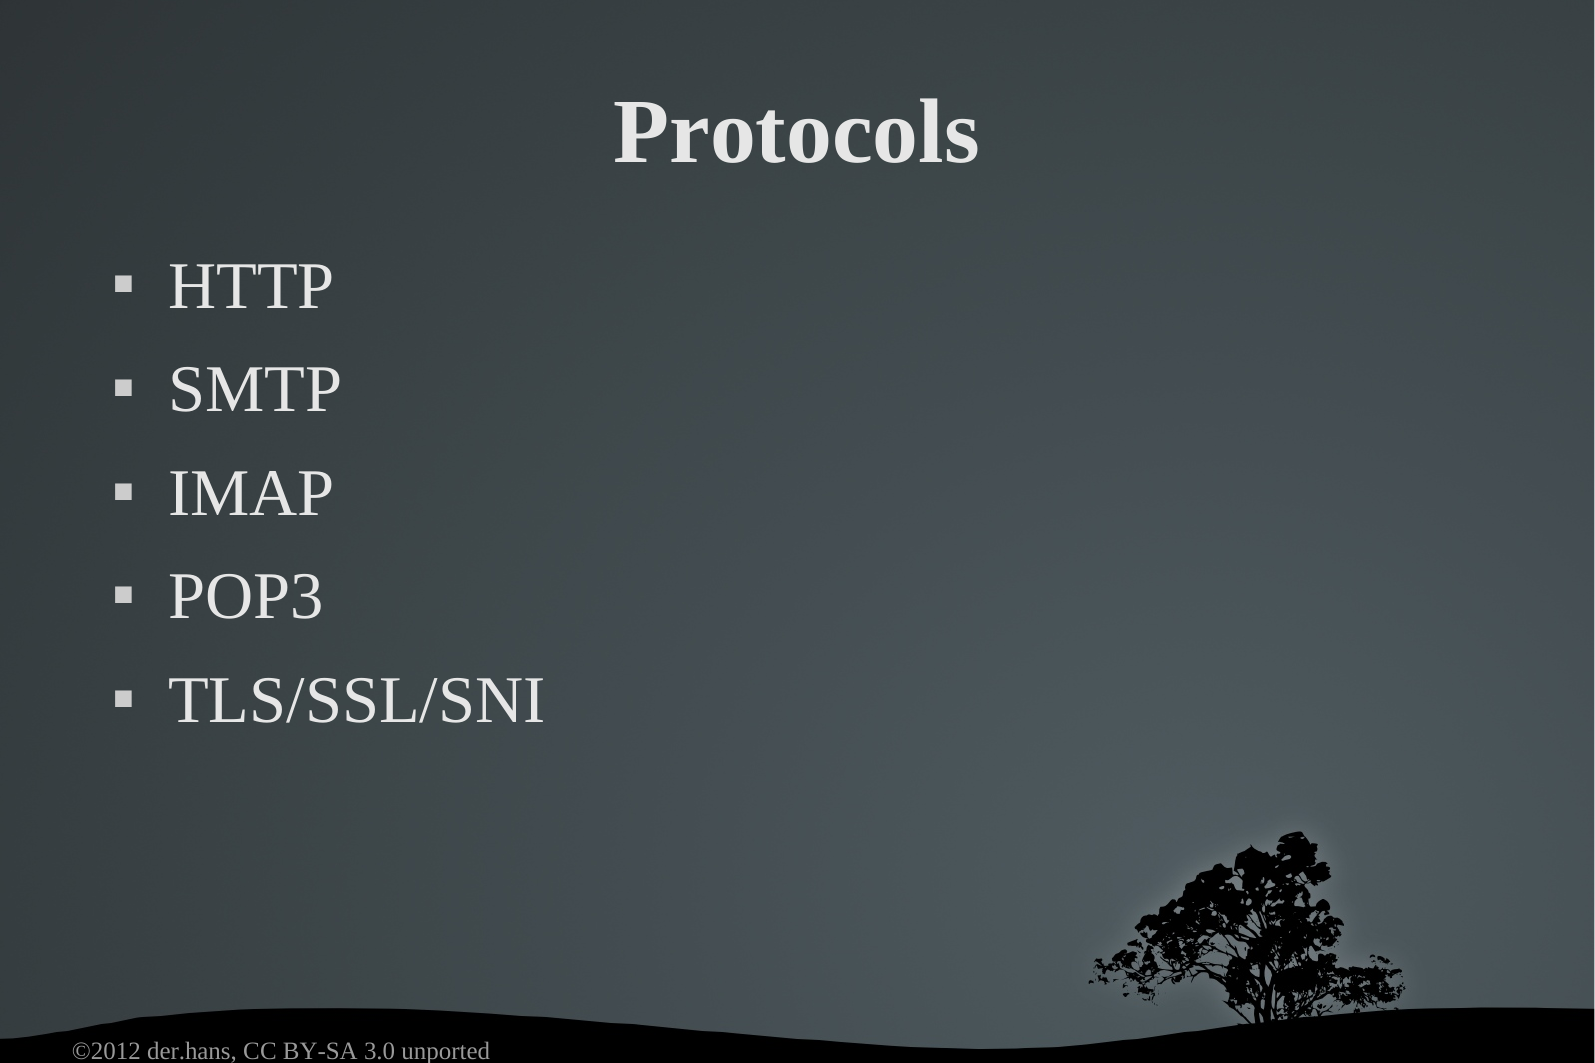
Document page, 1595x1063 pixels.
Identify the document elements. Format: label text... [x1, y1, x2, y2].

picture [430, 1049, 435, 1058]
list HTTP SMTP IMAP POP3 TLS/SSL/SNI [79, 248, 1515, 936]
picture [0, 0, 1595, 1063]
title Protocols [79, 49, 1515, 213]
